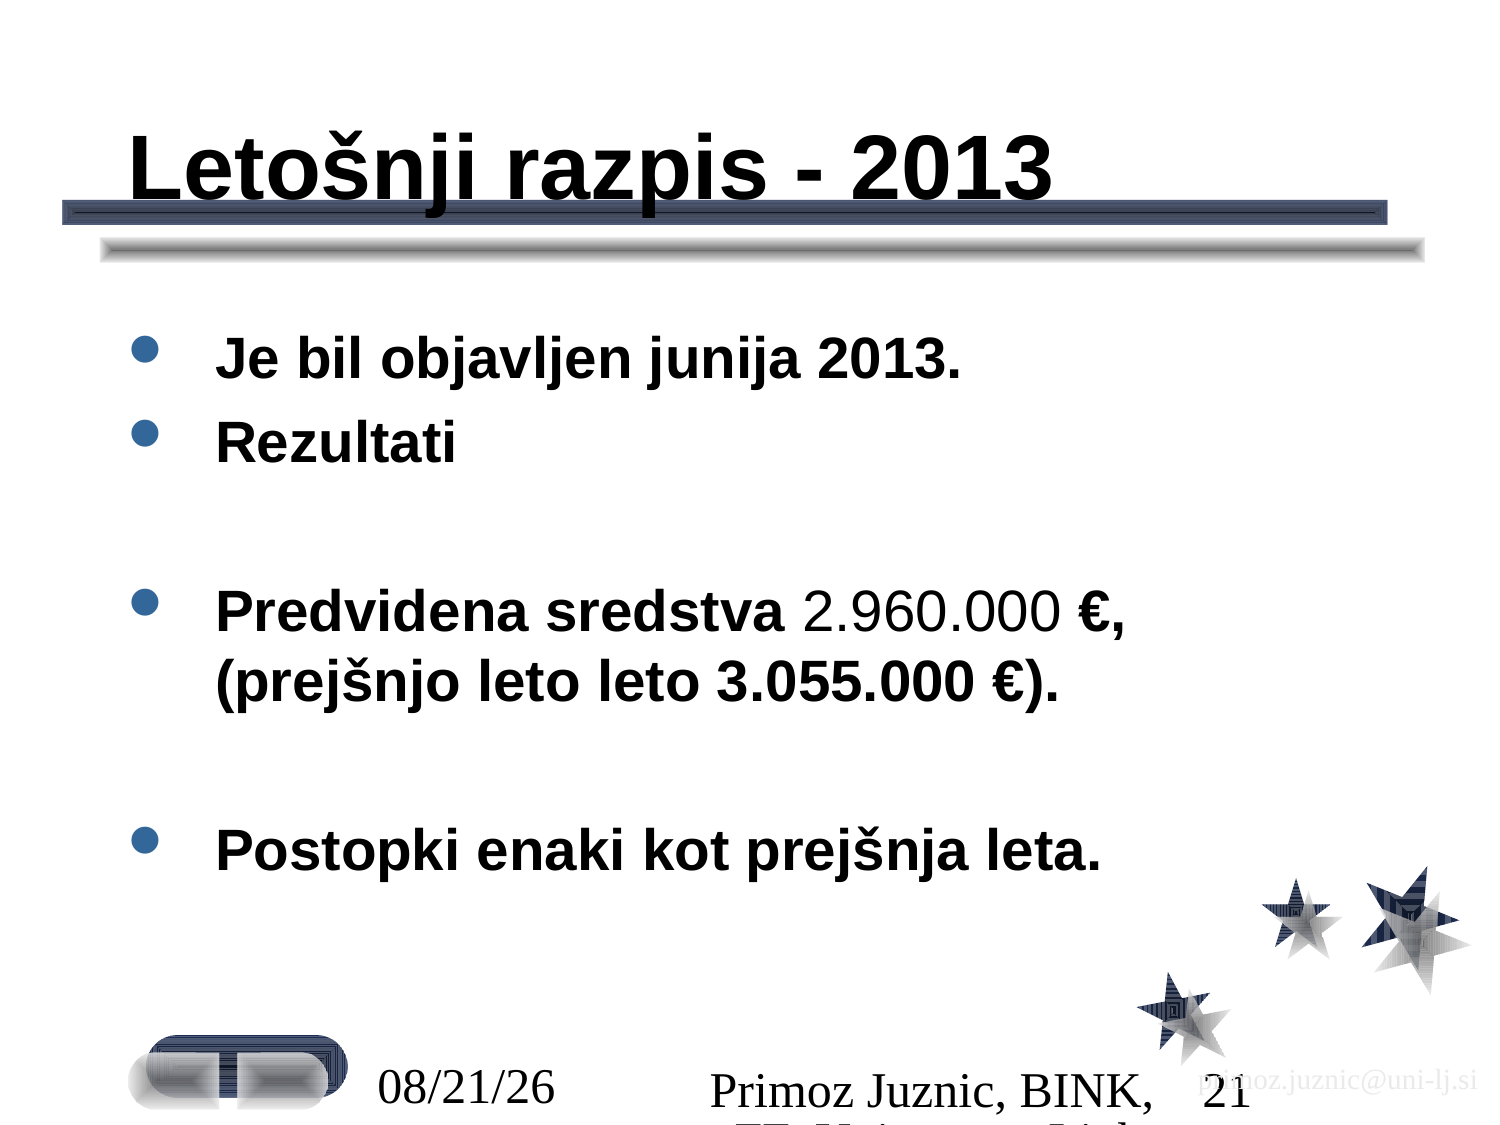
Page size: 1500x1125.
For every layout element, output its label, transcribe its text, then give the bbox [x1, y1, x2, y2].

list Je bil objavljen junija 2013. Rezultati Predvidena sredstva 2.960.000 €, (prejšnjo leto leto 3.055.000 €). Postopki enaki kot prejšnja leta. [112, 312, 1388, 988]
title Letošnji razpis - 2013 [112, 37, 1388, 225]
